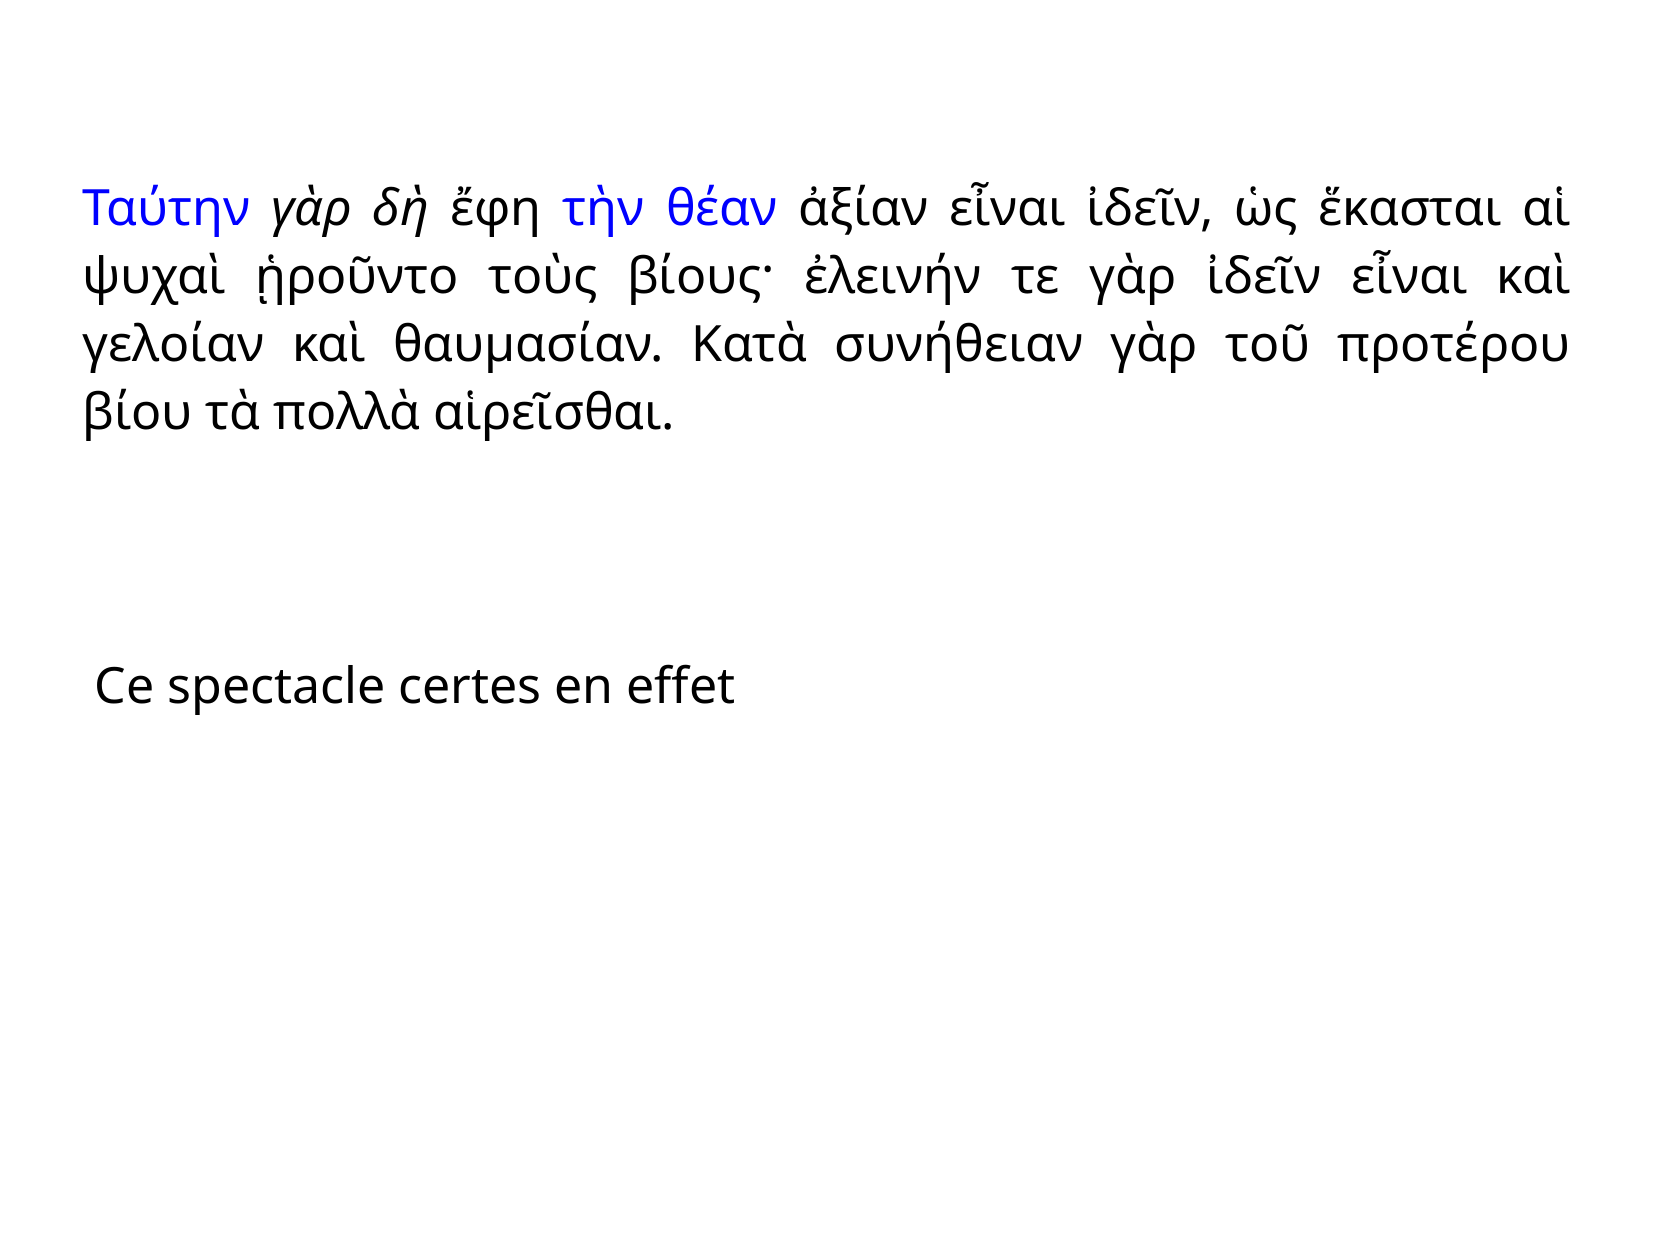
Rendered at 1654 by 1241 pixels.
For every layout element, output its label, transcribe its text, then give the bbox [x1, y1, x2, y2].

list Ce spectacle certes en effet [94, 615, 1583, 1146]
title Ταύτην γὰρ δὴ ἔφη τὴν θέαν ἀξίαν εἶναι ἰδεῖν, ὡς ἕκασται αἱ ψυχαὶ ᾑροῦντο τοὺς βίους· ἐλεινήν τε γὰρ ἰδεῖν εἶναι καὶ γελοίαν καὶ θαυμασίαν. Κατὰ συνήθειαν γὰρ τοῦ προτέρου βίου τὰ πολλὰ αἱρεῖσθαι. [82, 49, 1571, 567]
